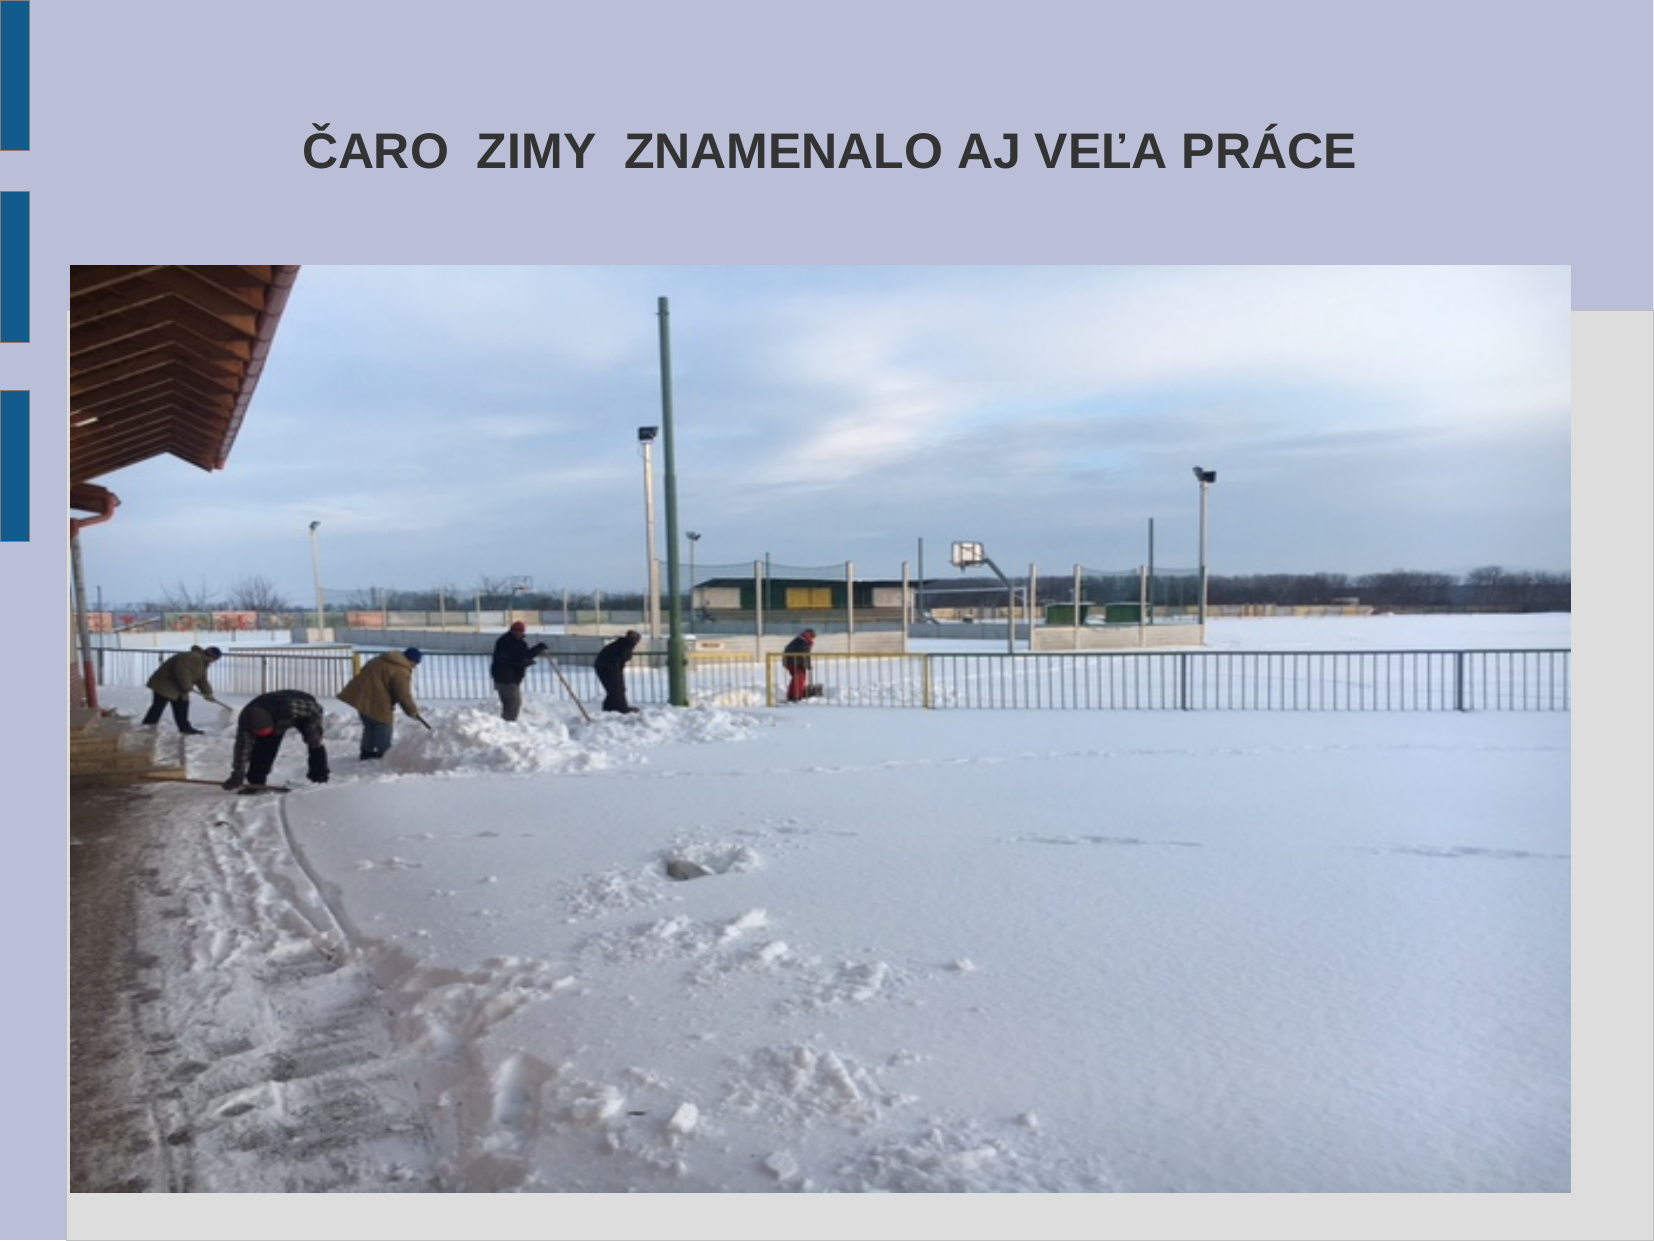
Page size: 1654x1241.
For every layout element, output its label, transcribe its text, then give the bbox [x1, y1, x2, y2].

title ČARO ZIMY ZNAMENALO AJ VEĽA PRÁCE [123, 47, 1536, 255]
picture [70, 265, 1571, 1193]
